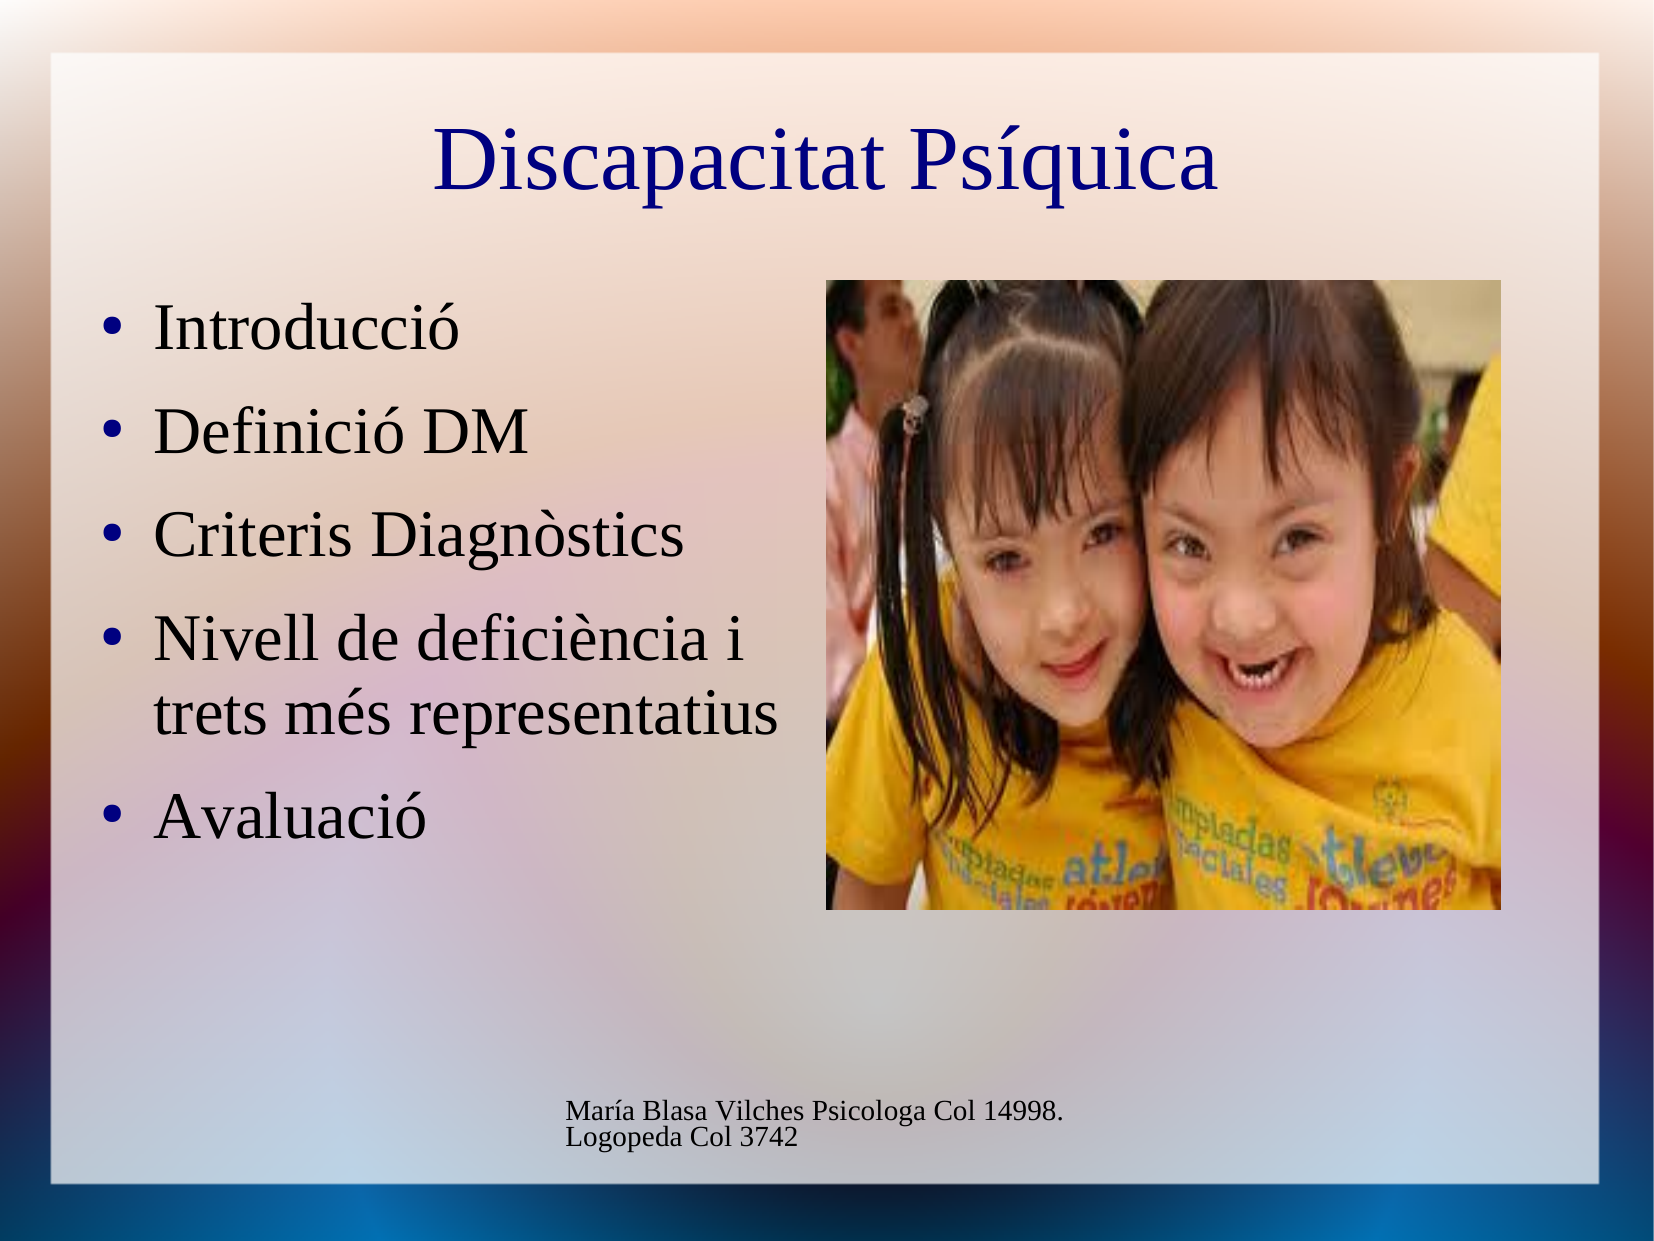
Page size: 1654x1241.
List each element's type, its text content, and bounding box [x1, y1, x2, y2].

list Introducció Definició DM Criteris Diagnòstics Nivell de deficiència i trets més representatius Avaluació [82, 290, 809, 1109]
title Discapacitat Psíquica [82, 55, 1571, 263]
picture [0, 0, 1654, 1241]
